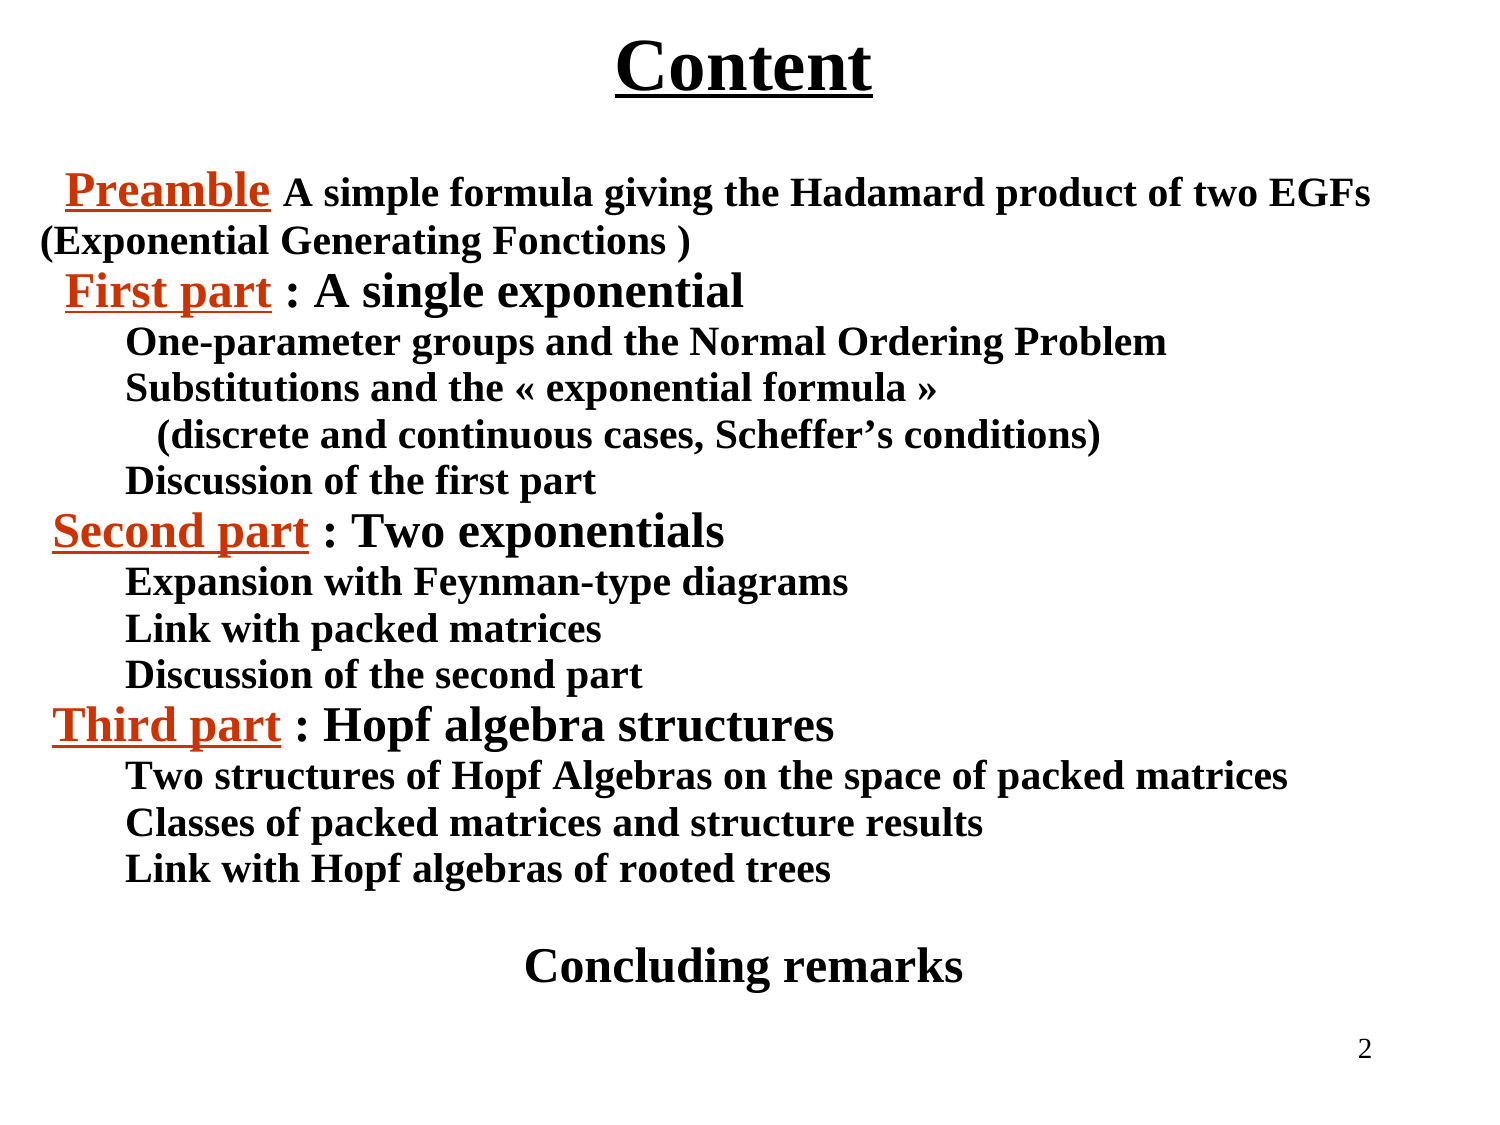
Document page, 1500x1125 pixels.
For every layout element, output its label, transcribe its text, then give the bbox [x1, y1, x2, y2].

text_box Content Preamble A simple formula giving the Hadamard product of two EGFs (Exponential Generating Fonctions ) First part : A single exponential One-parameter groups and the Normal Ordering Problem Substitutions and the « exponential formula » (discrete and continuous cases, Scheffer’s conditions) Discussion of the first part Second part : Two exponentials Expansion with Feynman-type diagrams Link with packed matrices Discussion of the second part Third part : Hopf algebra structures Two structures of Hopf Algebras on the space of packed matrices Classes of packed matrices and structure results Link with Hopf algebras of rooted trees Concluding remarks [24, 15, 1463, 1001]
